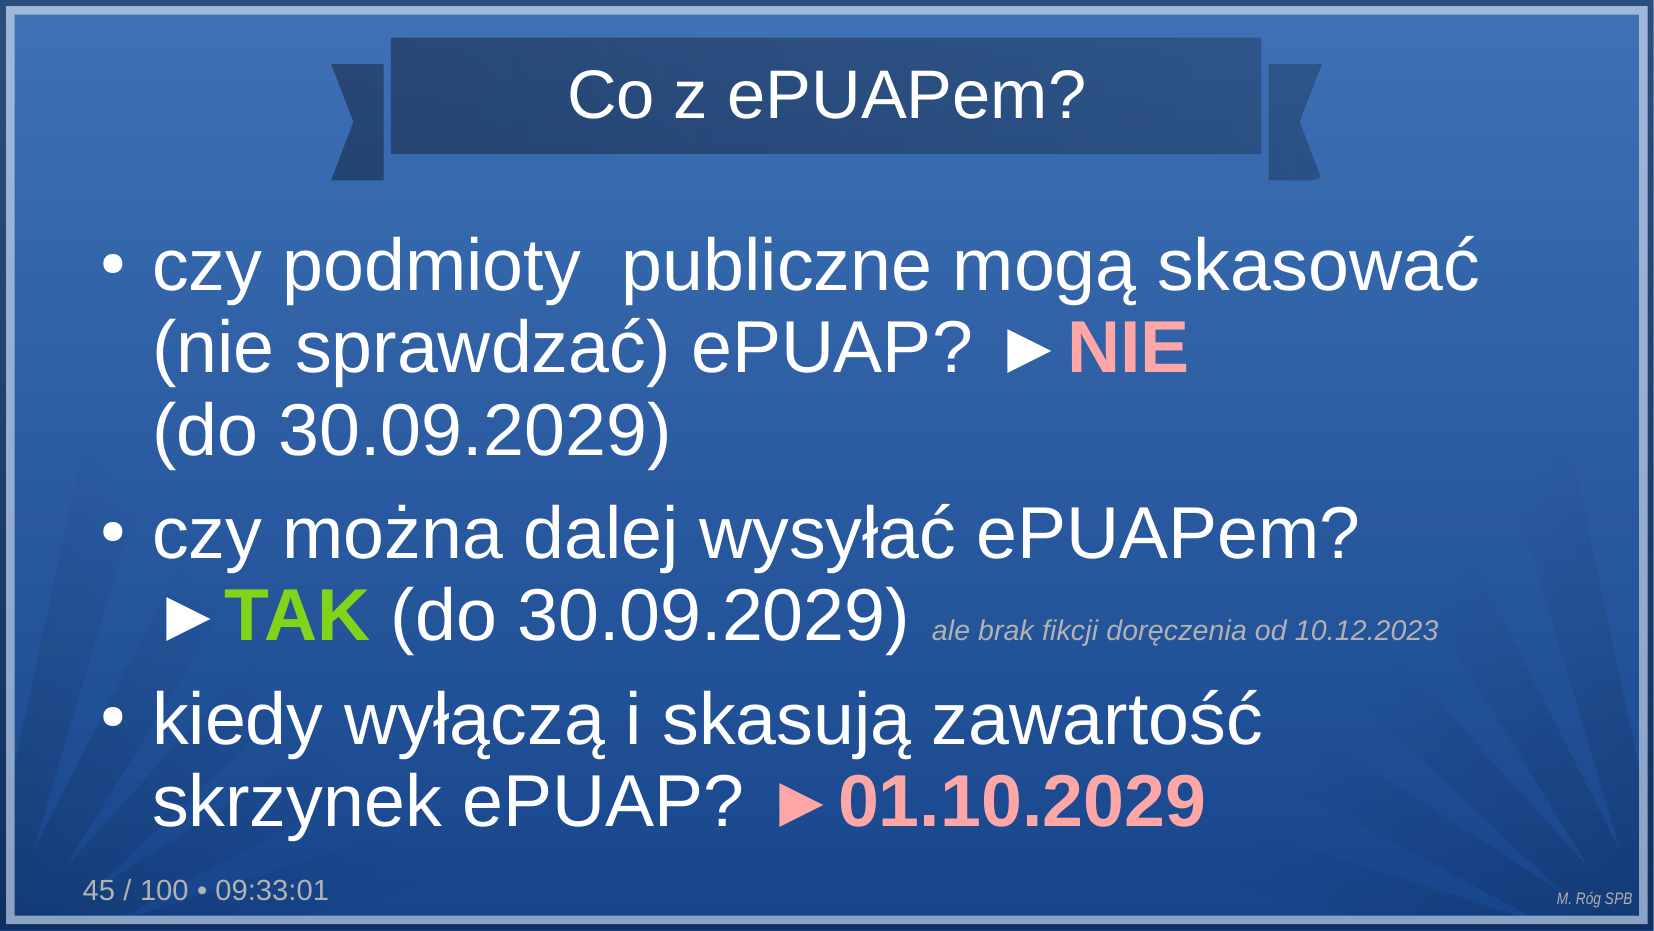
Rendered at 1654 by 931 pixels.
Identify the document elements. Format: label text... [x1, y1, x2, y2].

list czy podmioty publiczne mogą skasować (nie sprawdzać) ePUAP? ►NIE (do 30.09.2029) czy można dalej wysyłać ePUAPem? ►TAK (do 30.09.2029) ale brak fikcji doręczenia od 10.12.2023 kiedy wyłączą i skasują zawartość skrzynek ePUAP? ►01.10.2029 [82, 224, 1571, 848]
title Co z ePUAPem? [389, 35, 1264, 154]
